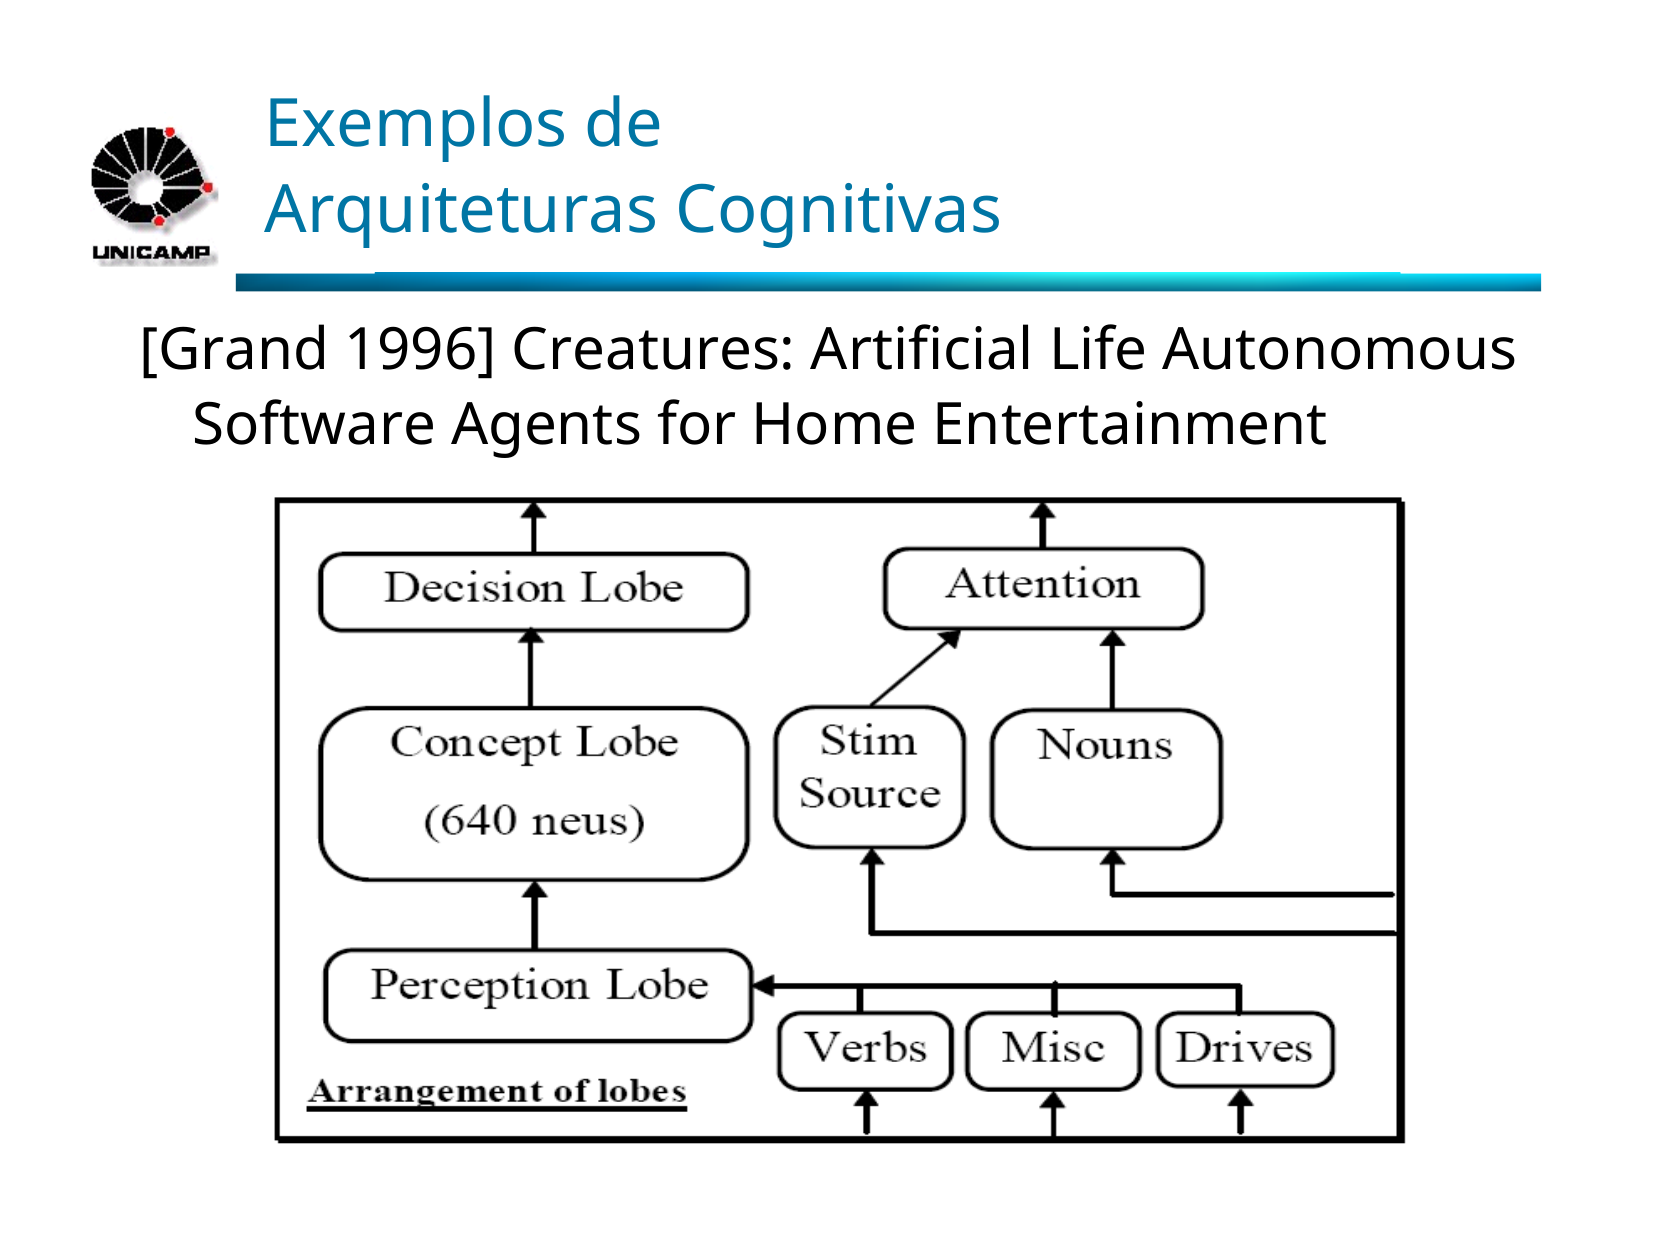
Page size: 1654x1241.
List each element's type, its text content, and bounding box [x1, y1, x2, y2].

picture [265, 489, 1417, 1152]
list [Grand 1996] Creatures: Artificial Life Autonomous Software Agents for Home Entertainment [121, 309, 1534, 1167]
picture [125, 272, 1654, 295]
title Exemplos de Arquiteturas Cognitivas [264, 57, 1534, 250]
